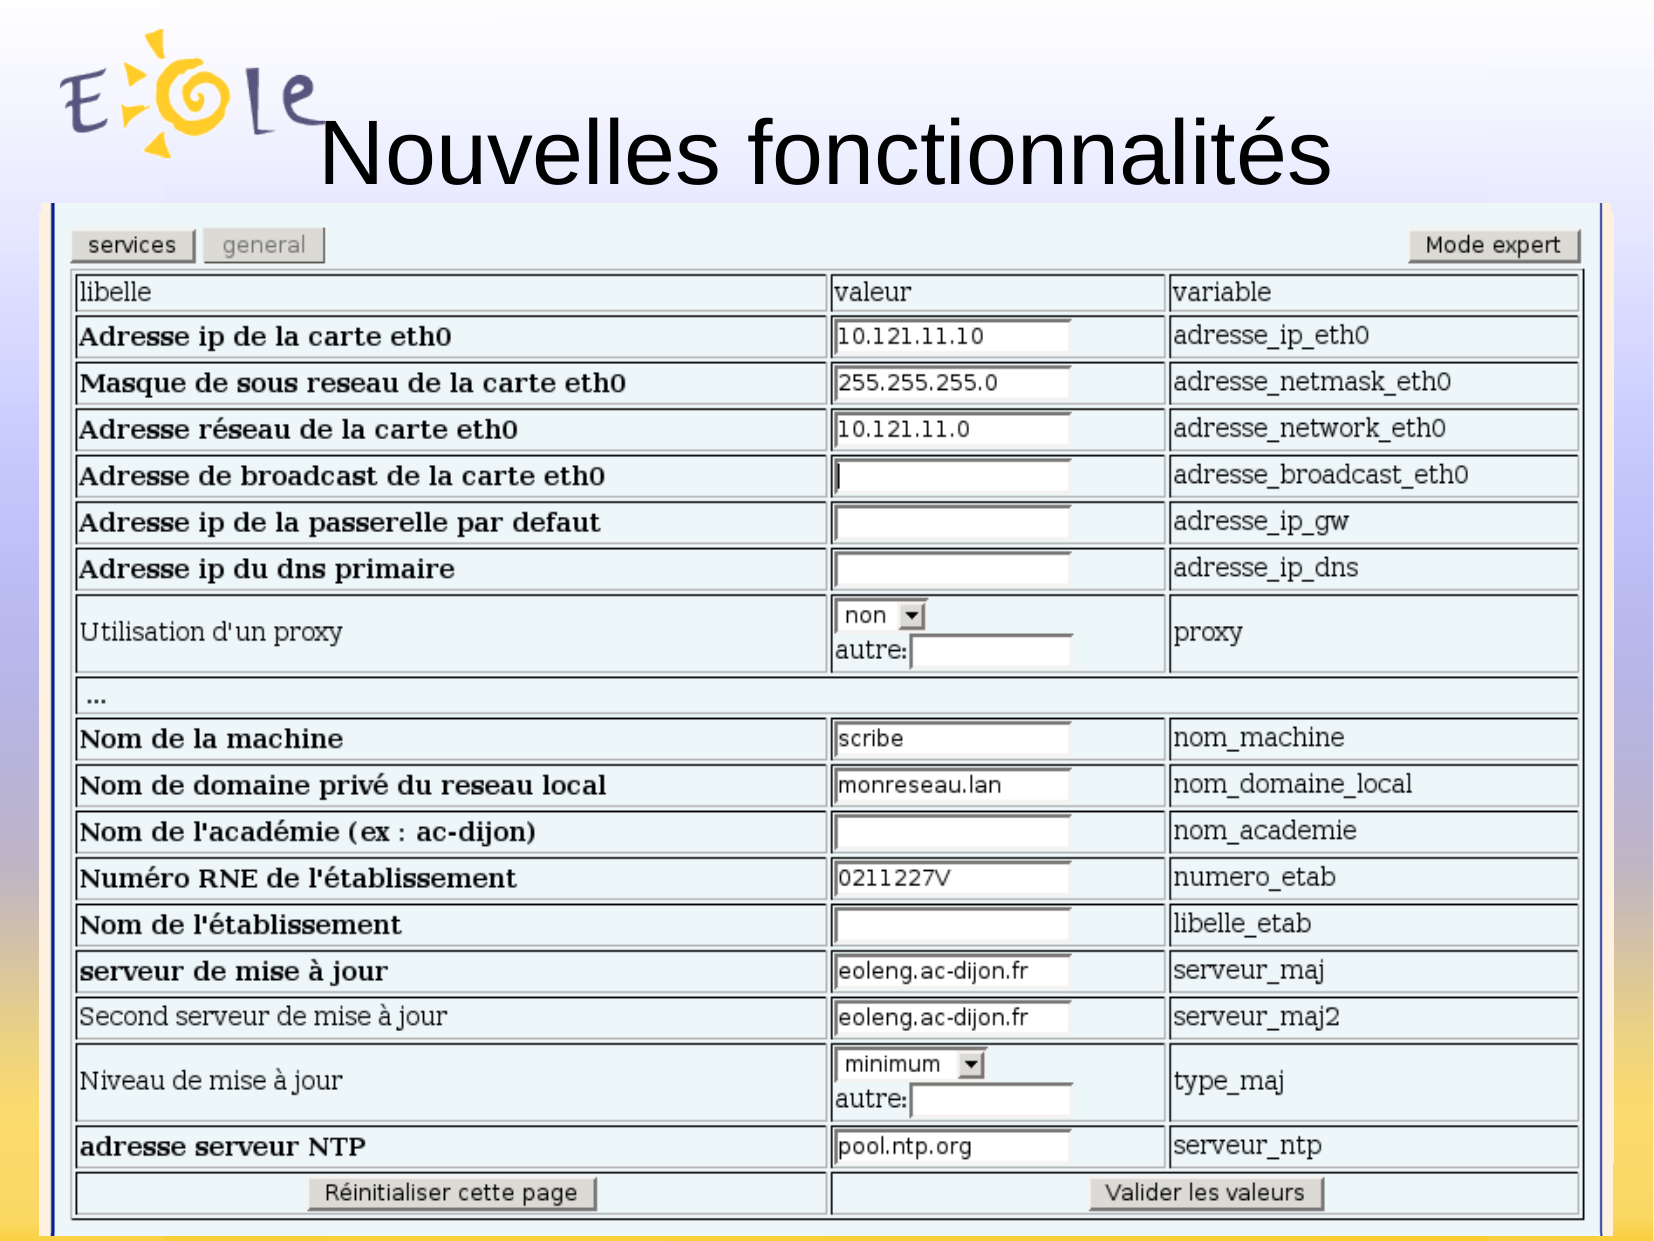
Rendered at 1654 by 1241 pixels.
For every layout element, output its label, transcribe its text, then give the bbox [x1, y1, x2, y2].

picture [0, 0, 1654, 1241]
title Nouvelles fonctionnalités [82, 56, 1571, 203]
